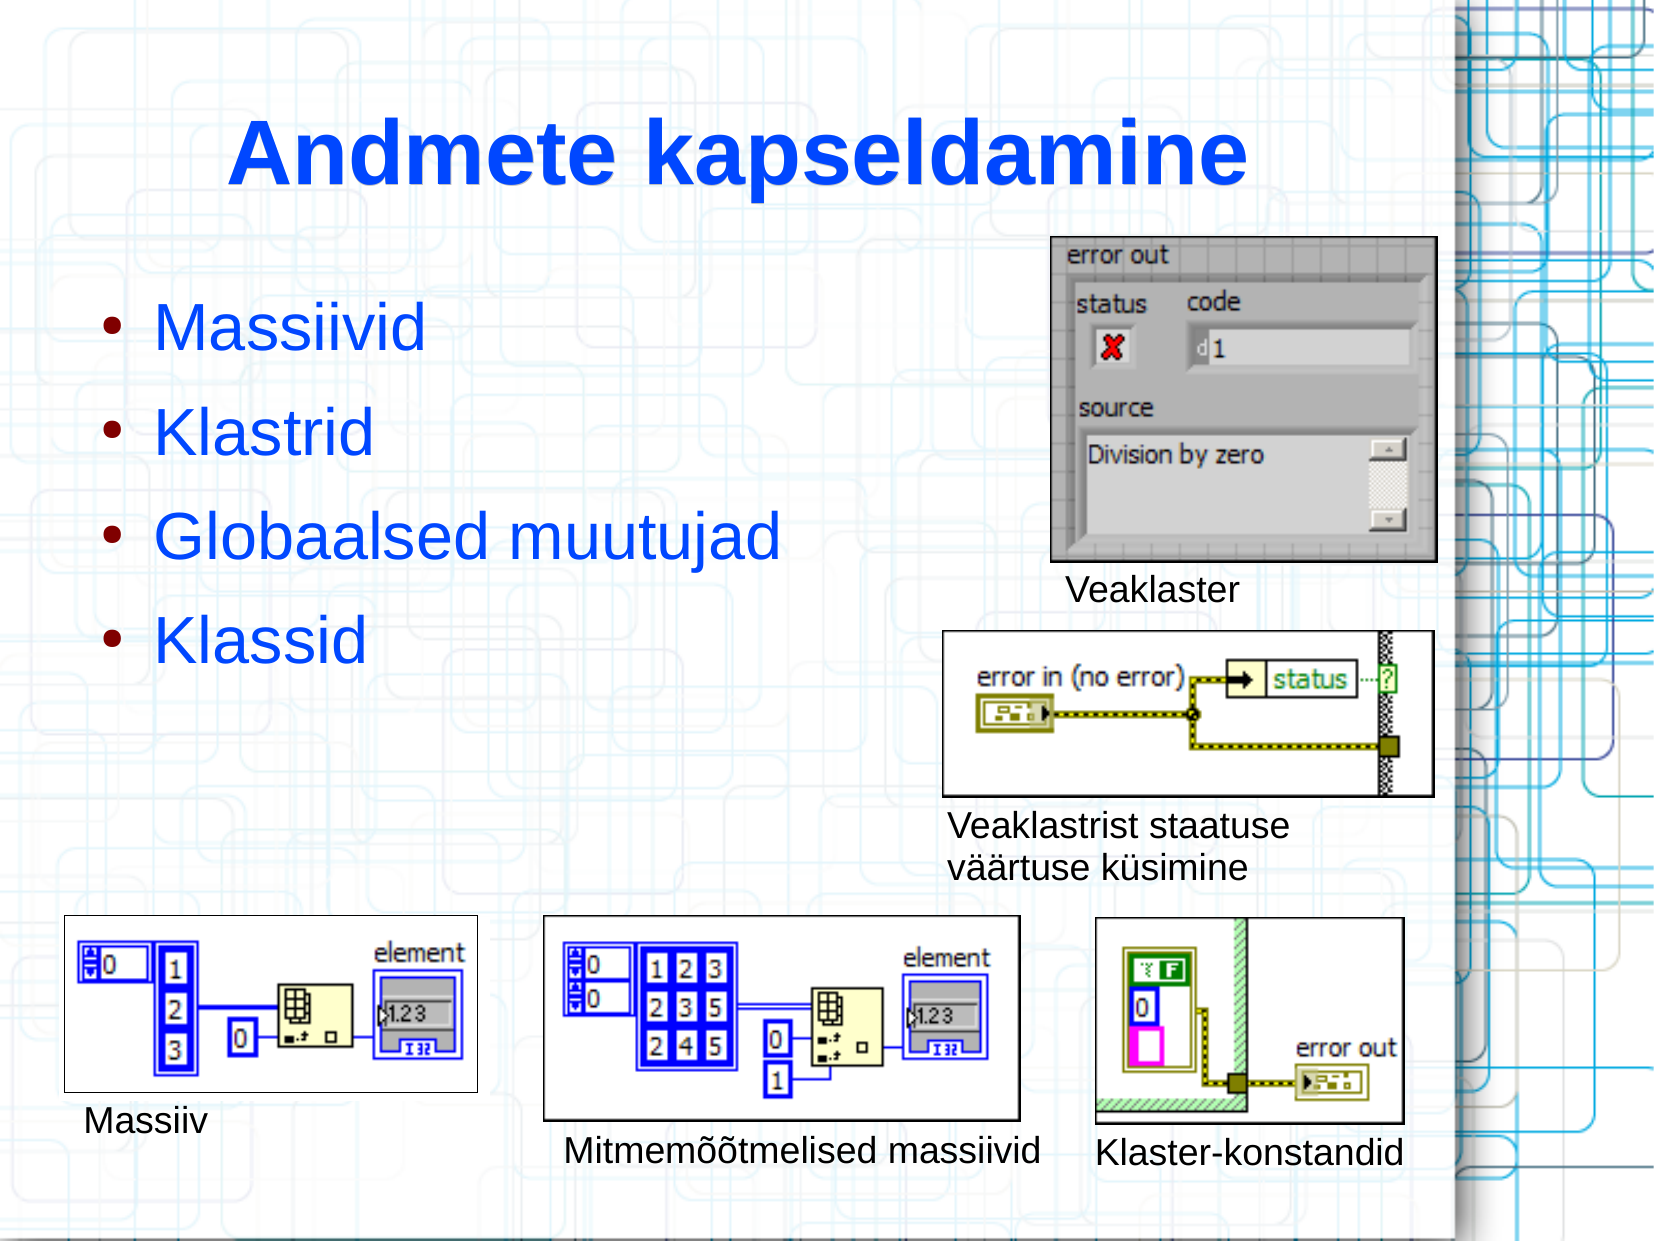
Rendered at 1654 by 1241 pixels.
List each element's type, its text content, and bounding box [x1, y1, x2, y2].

text_box Mitmemõõtmelised massiivid [548, 1122, 1081, 1179]
text_box Veaklastrist staatuse väärtuse küsimine [932, 797, 1435, 897]
text_box Massiiv [68, 1092, 482, 1150]
picture [0, 0, 1654, 1241]
text_box Veaklaster [1050, 561, 1435, 618]
title Andmete kapseldamine [59, 56, 1418, 250]
list Massiivid Klastrid Globaalsed muutujad Klassid [82, 290, 945, 916]
text_box Klaster-konstandid [1080, 1124, 1435, 1182]
